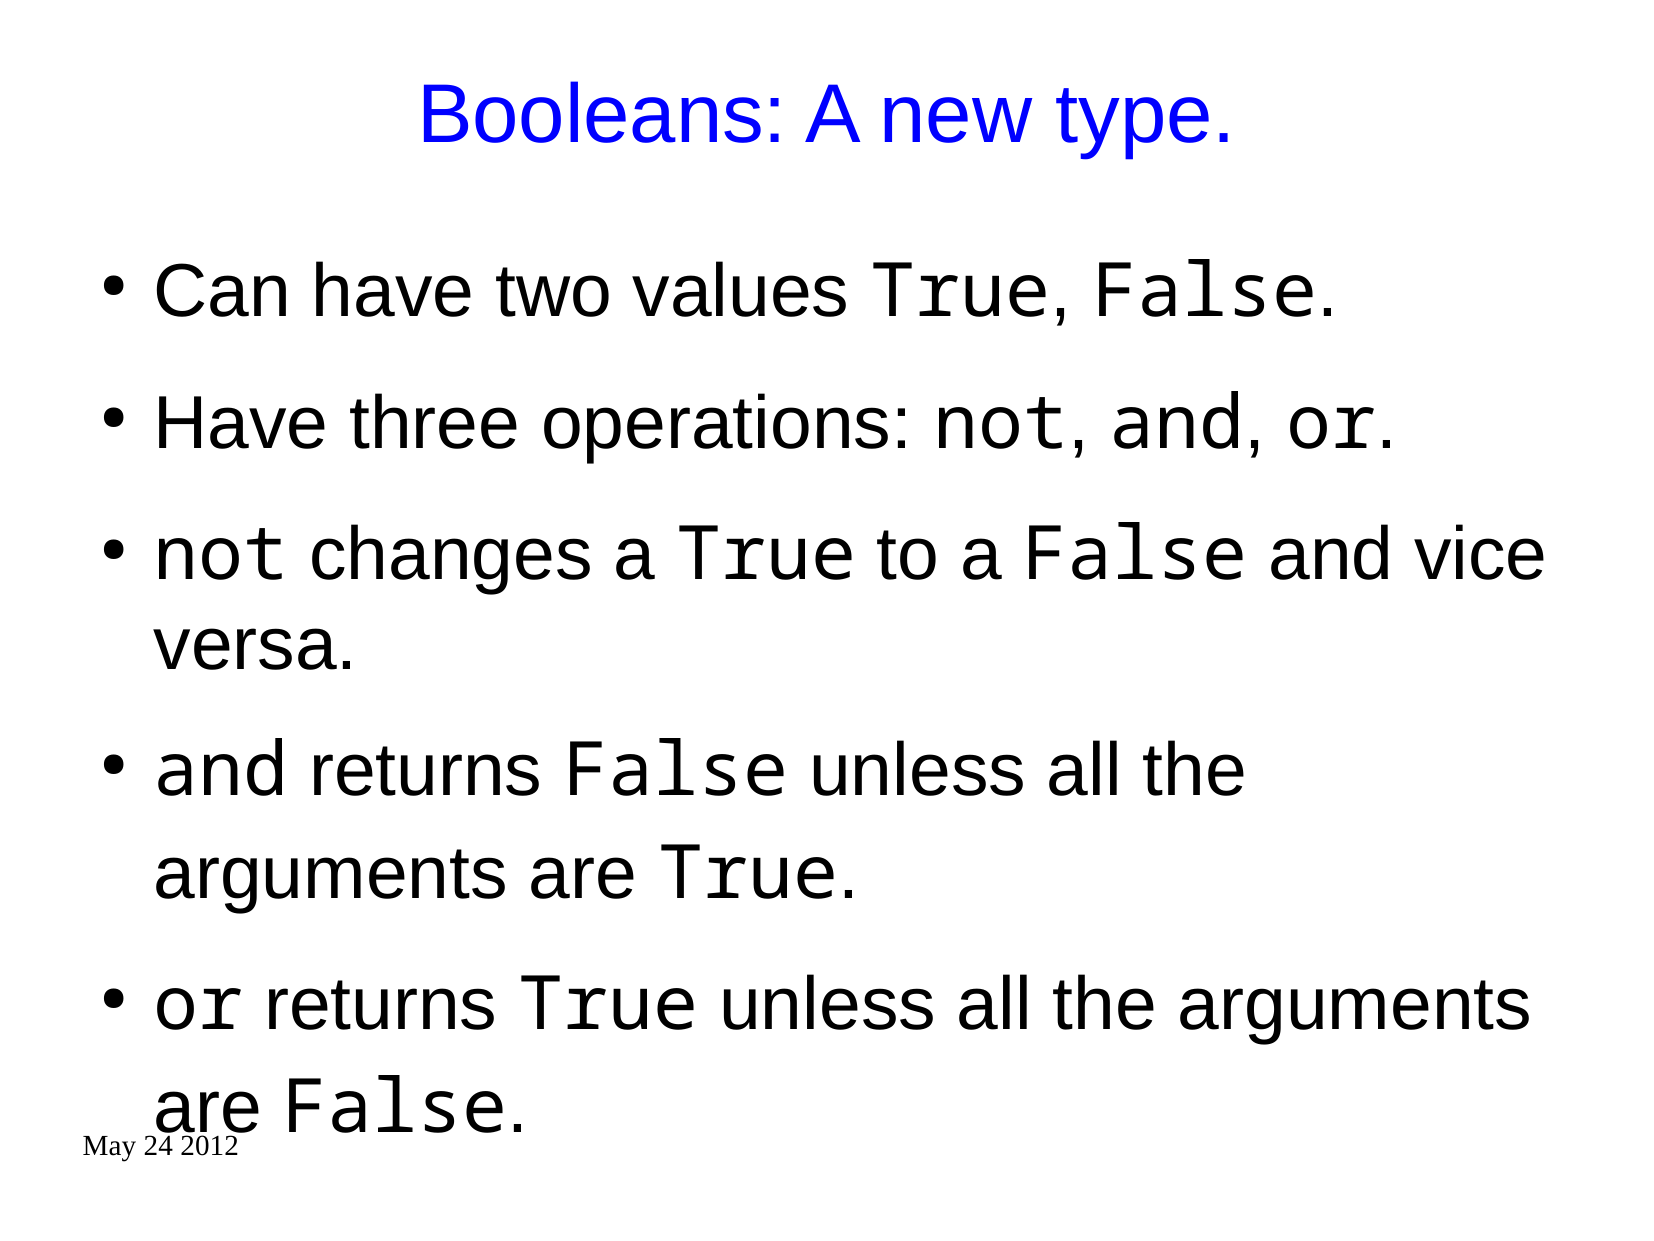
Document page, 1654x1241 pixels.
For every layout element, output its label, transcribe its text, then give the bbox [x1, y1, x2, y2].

title Booleans: A new type. [82, 49, 1571, 178]
list Can have two values True, False. Have three operations: not, and, or. not changes a True to a False and vice versa. and returns False unless all the arguments are True. or returns True unless all the arguments are False. [82, 236, 1571, 1109]
